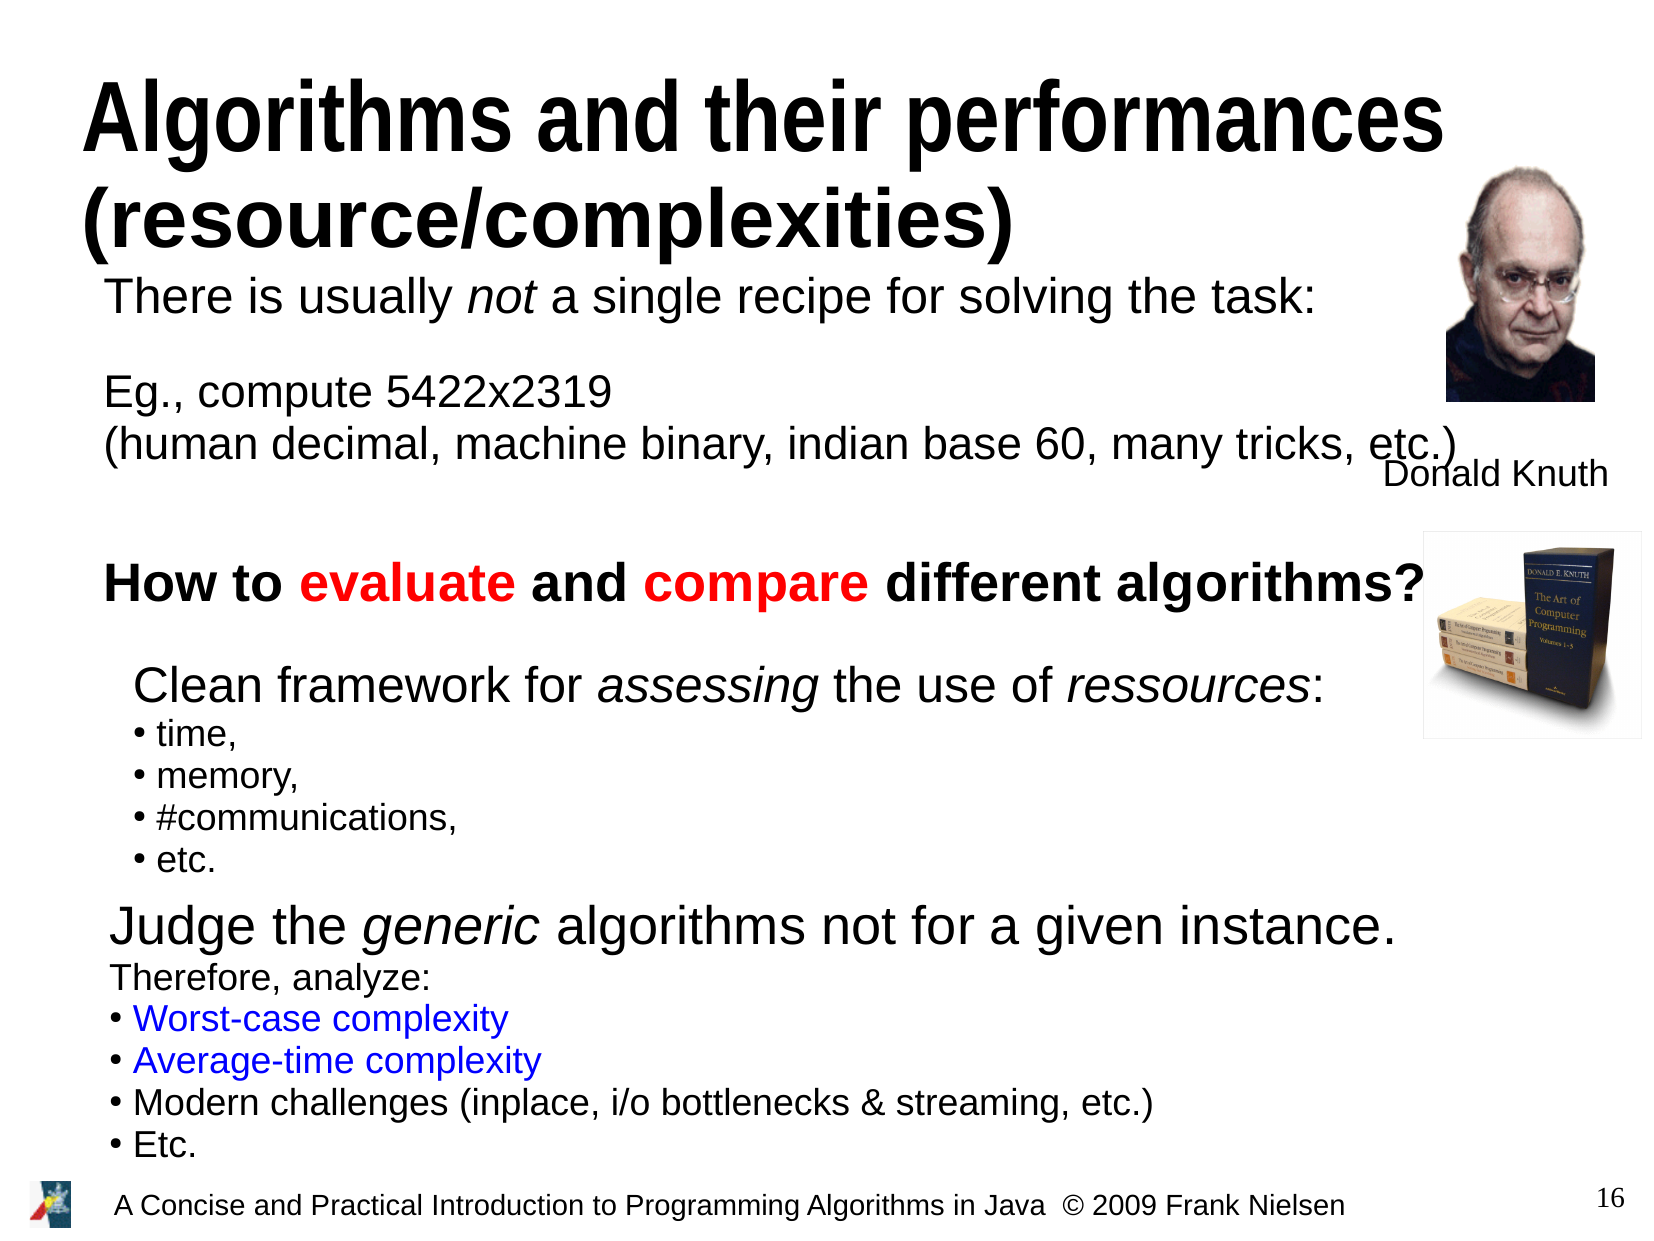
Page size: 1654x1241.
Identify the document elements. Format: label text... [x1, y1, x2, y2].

picture [1423, 531, 1642, 739]
text_box Clean framework for assessing the use of ressources: time, memory, #communications, etc. [118, 649, 1341, 888]
picture [1446, 160, 1595, 402]
text_box There is usually not a single recipe for solving the task: Eg., compute 5422x2319 (human decimal, machine binary, indian base 60, many tricks, etc.) How to evaluate and compare different algorithms? [88, 261, 1473, 623]
text_box Judge the generic algorithms not for a given instance. Therefore, analyze: Worst-case complexity Average-time complexity Modern challenges (inplace, i/o bottlenecks & streaming, etc.) Etc. [94, 888, 1429, 1174]
picture [29, 1181, 71, 1228]
text_box Algorithms and their performances (resource/complexities) [67, 50, 1506, 273]
text_box Donald Knuth [1367, 445, 1625, 502]
